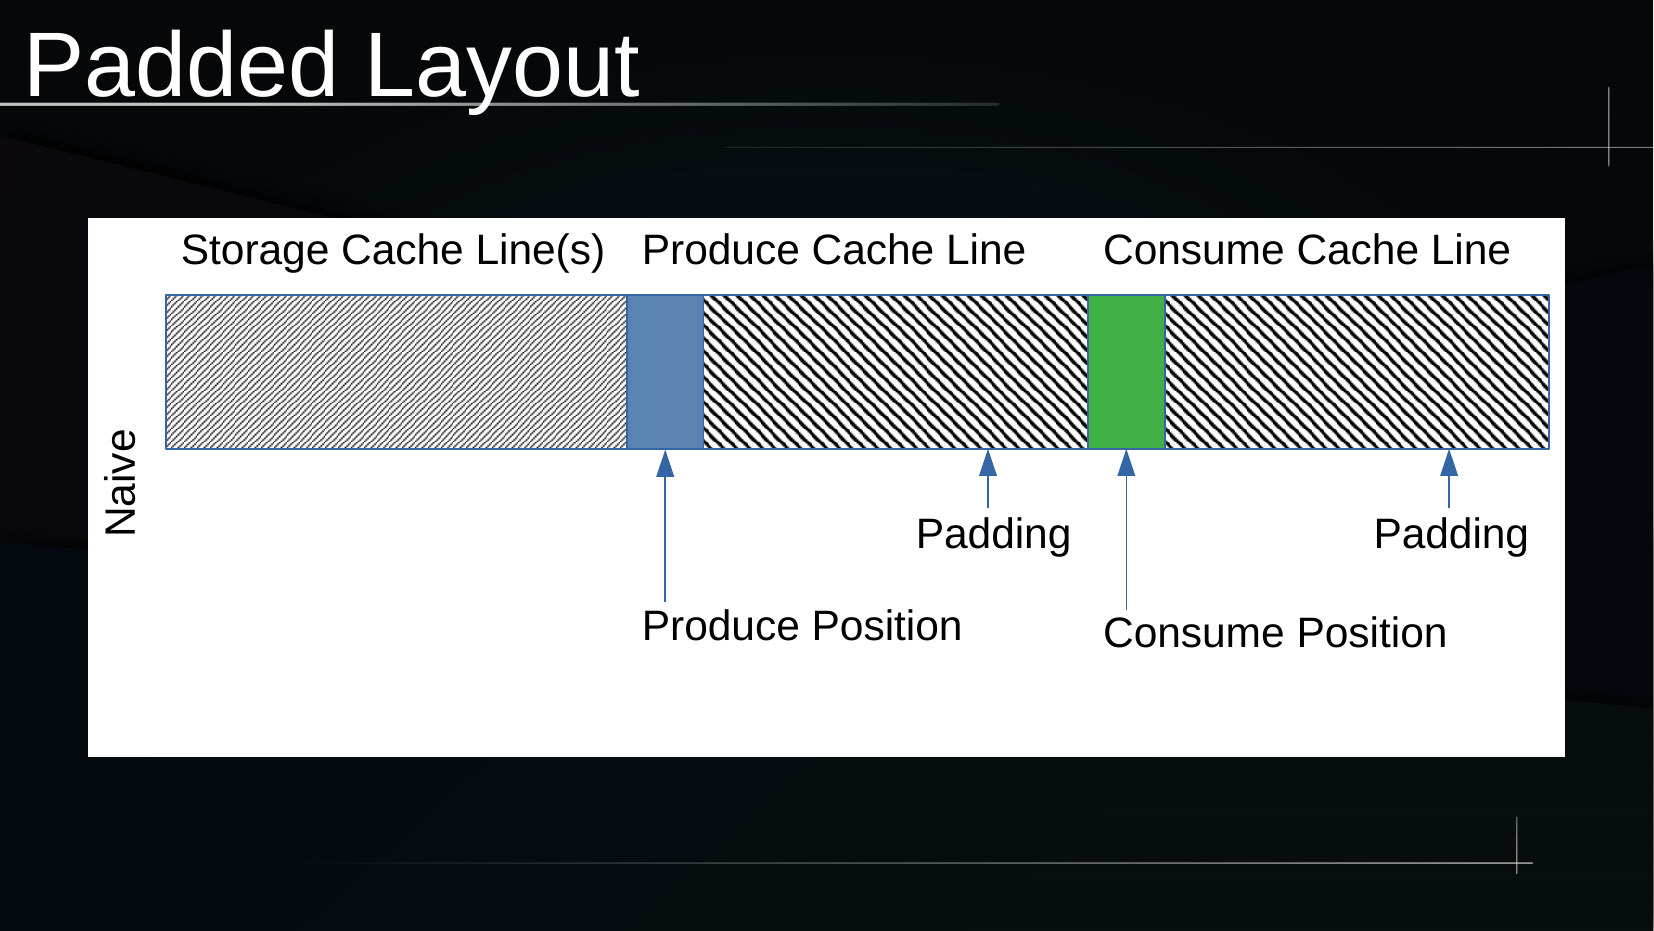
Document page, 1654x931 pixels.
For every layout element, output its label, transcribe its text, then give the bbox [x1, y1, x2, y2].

title Padded Layout [23, 11, 1589, 119]
picture [0, 0, 1654, 931]
